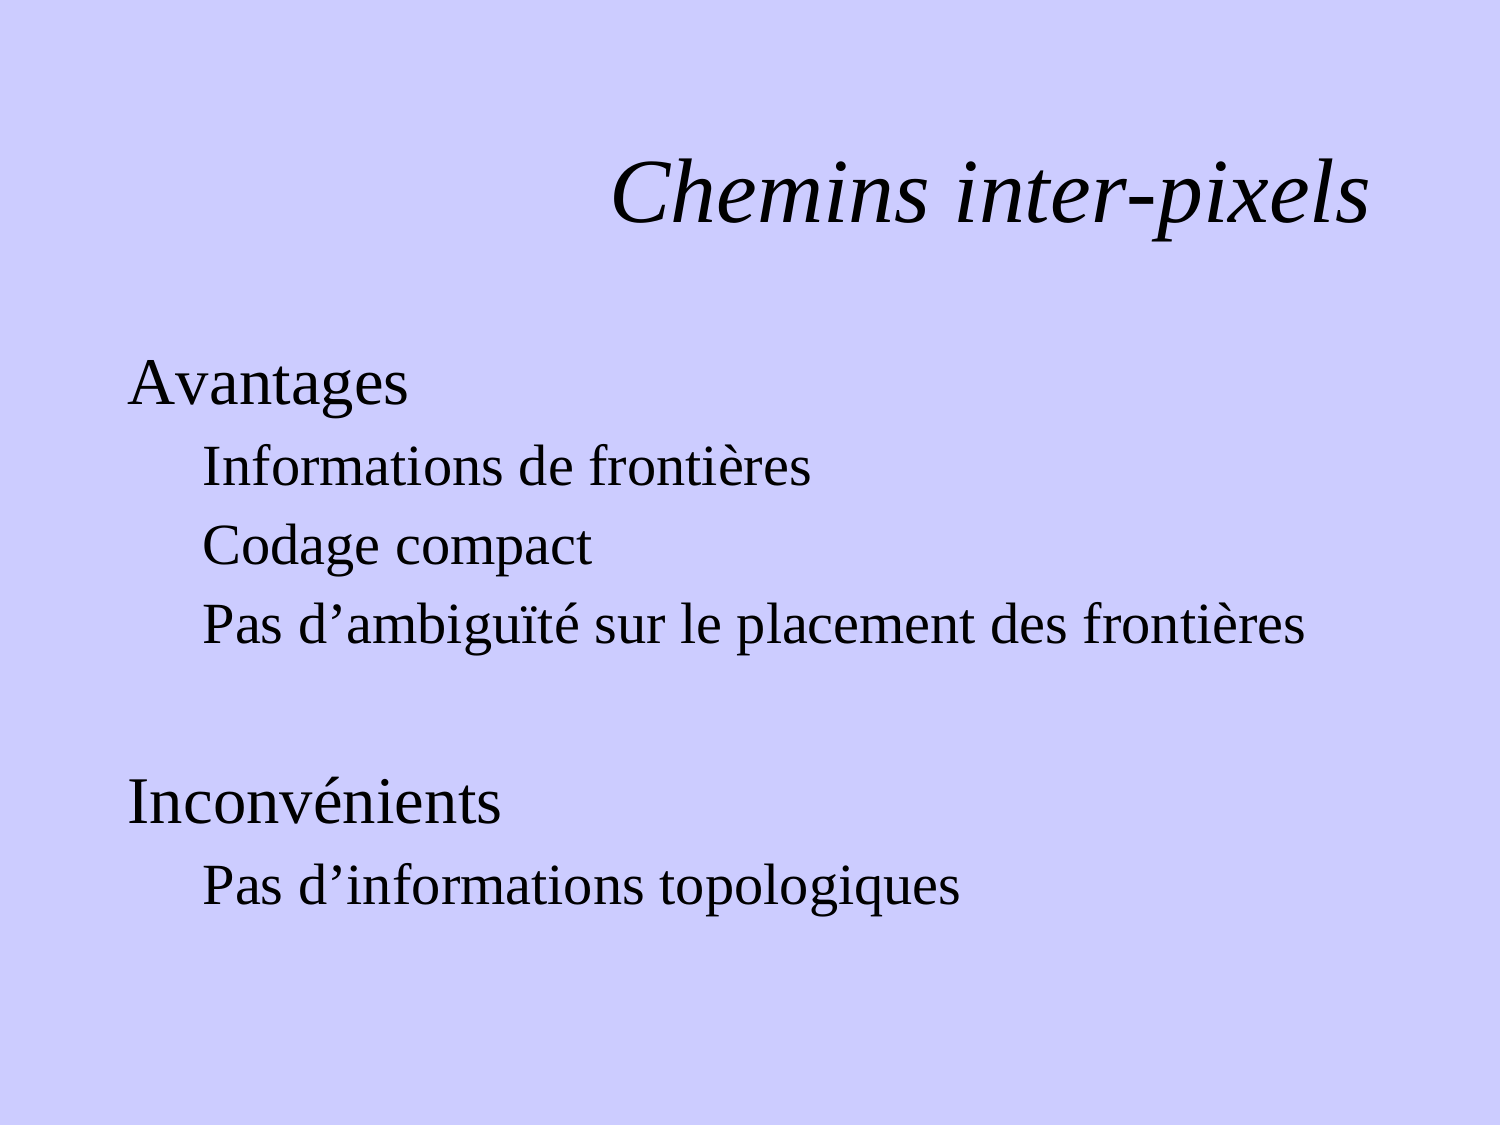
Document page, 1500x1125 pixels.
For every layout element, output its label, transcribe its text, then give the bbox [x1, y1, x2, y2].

list Avantages Informations de frontières Codage compact Pas d’ambiguïté sur le placement des frontières Inconvénients Pas d’informations topologiques [112, 337, 1388, 1013]
title Chemins inter-pixels [112, 62, 1388, 250]
